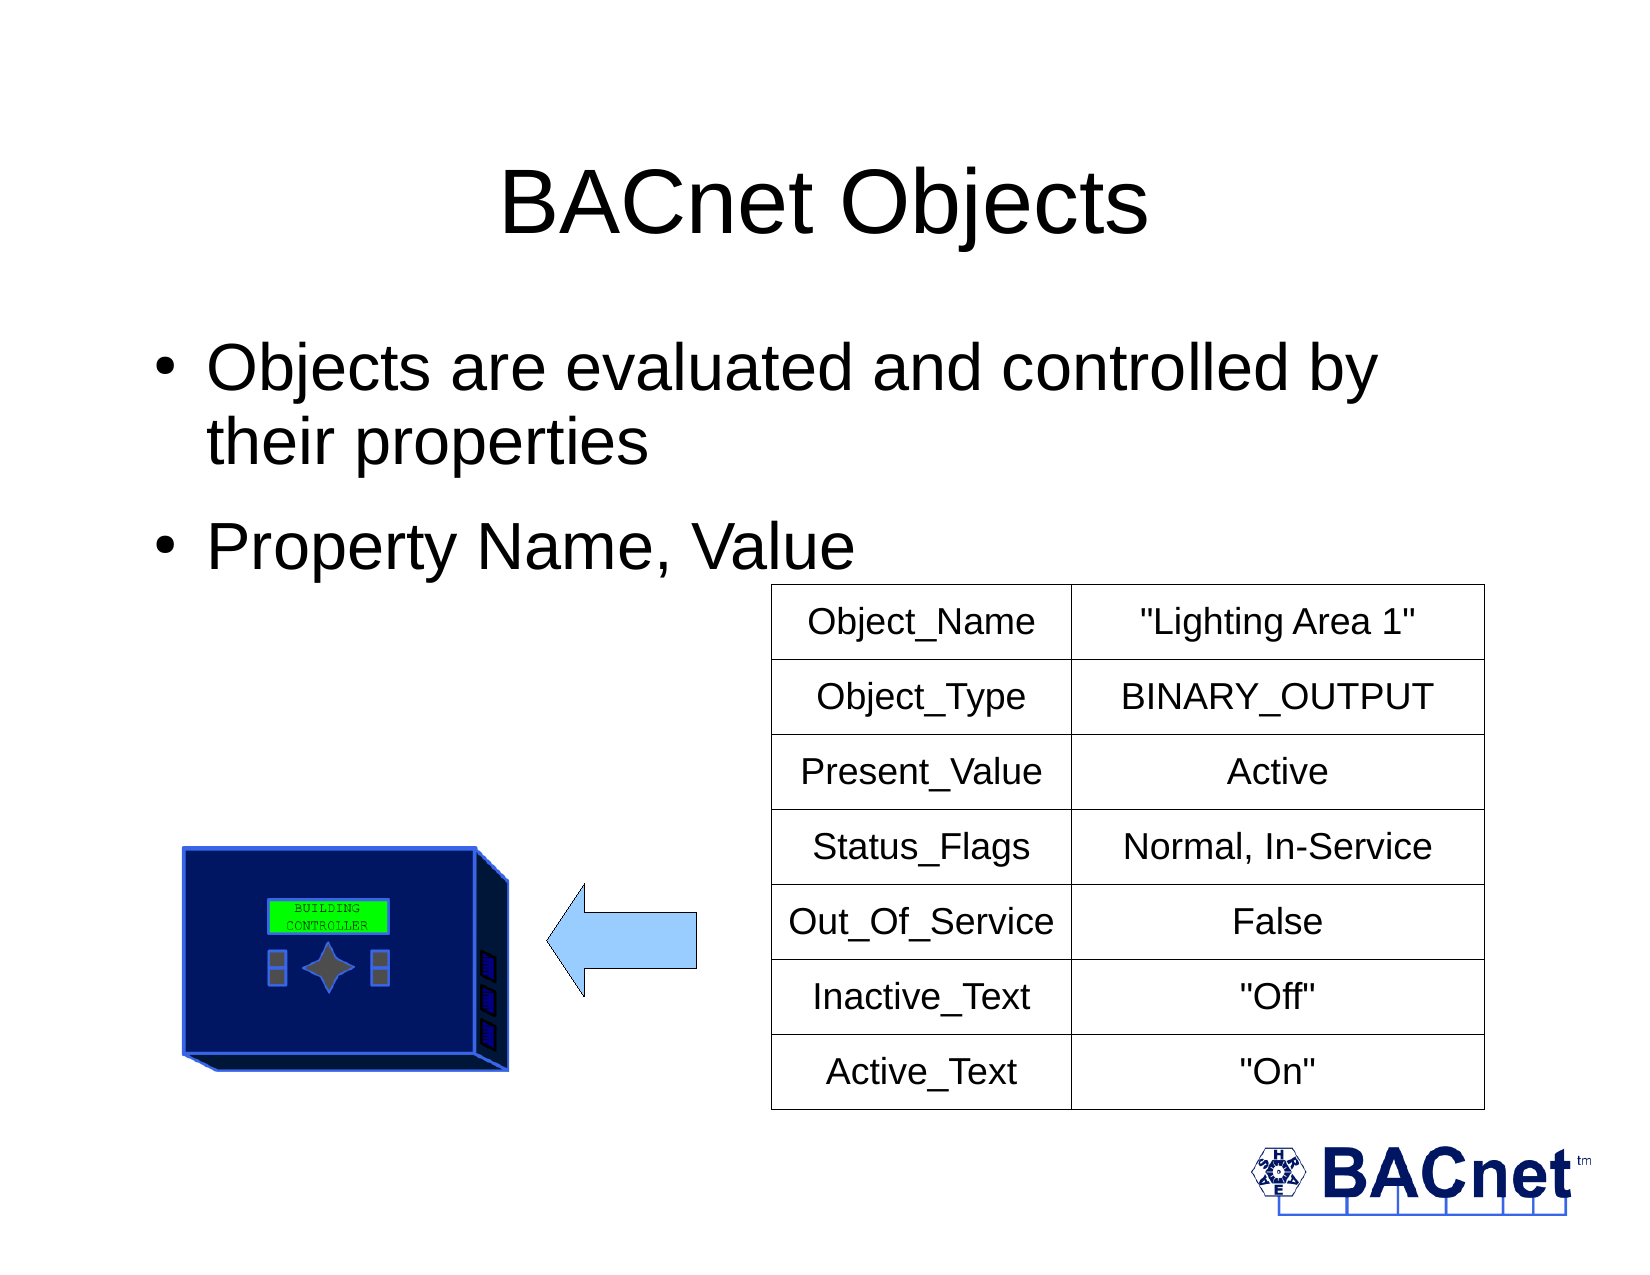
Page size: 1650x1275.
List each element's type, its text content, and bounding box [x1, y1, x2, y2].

title BACnet Objects [135, 112, 1515, 291]
text_box Object_Name [771, 584, 1071, 659]
text_box "On" [1072, 1034, 1485, 1110]
text_box BINARY_OUTPUT [1072, 659, 1485, 734]
list Objects are evaluated and controlled by their properties Property Name, Value [135, 329, 1515, 584]
text_box False [1072, 884, 1485, 959]
text_box [546, 883, 697, 997]
text_box Inactive_Text [771, 959, 1072, 1034]
text_box Present_Value [771, 734, 1072, 809]
text_box "Off" [1072, 959, 1485, 1034]
text_box Active [1072, 734, 1485, 809]
text_box Normal, In-Service [1072, 809, 1485, 884]
text_box Object_Type [771, 659, 1072, 734]
picture [1251, 1146, 1591, 1216]
text_box Status_Flags [771, 809, 1072, 884]
text_box Active_Text [771, 1034, 1072, 1110]
text_box Out_Of_Service [771, 884, 1072, 959]
text_box "Lighting Area 1" [1071, 584, 1485, 659]
text_box [182, 847, 509, 1072]
